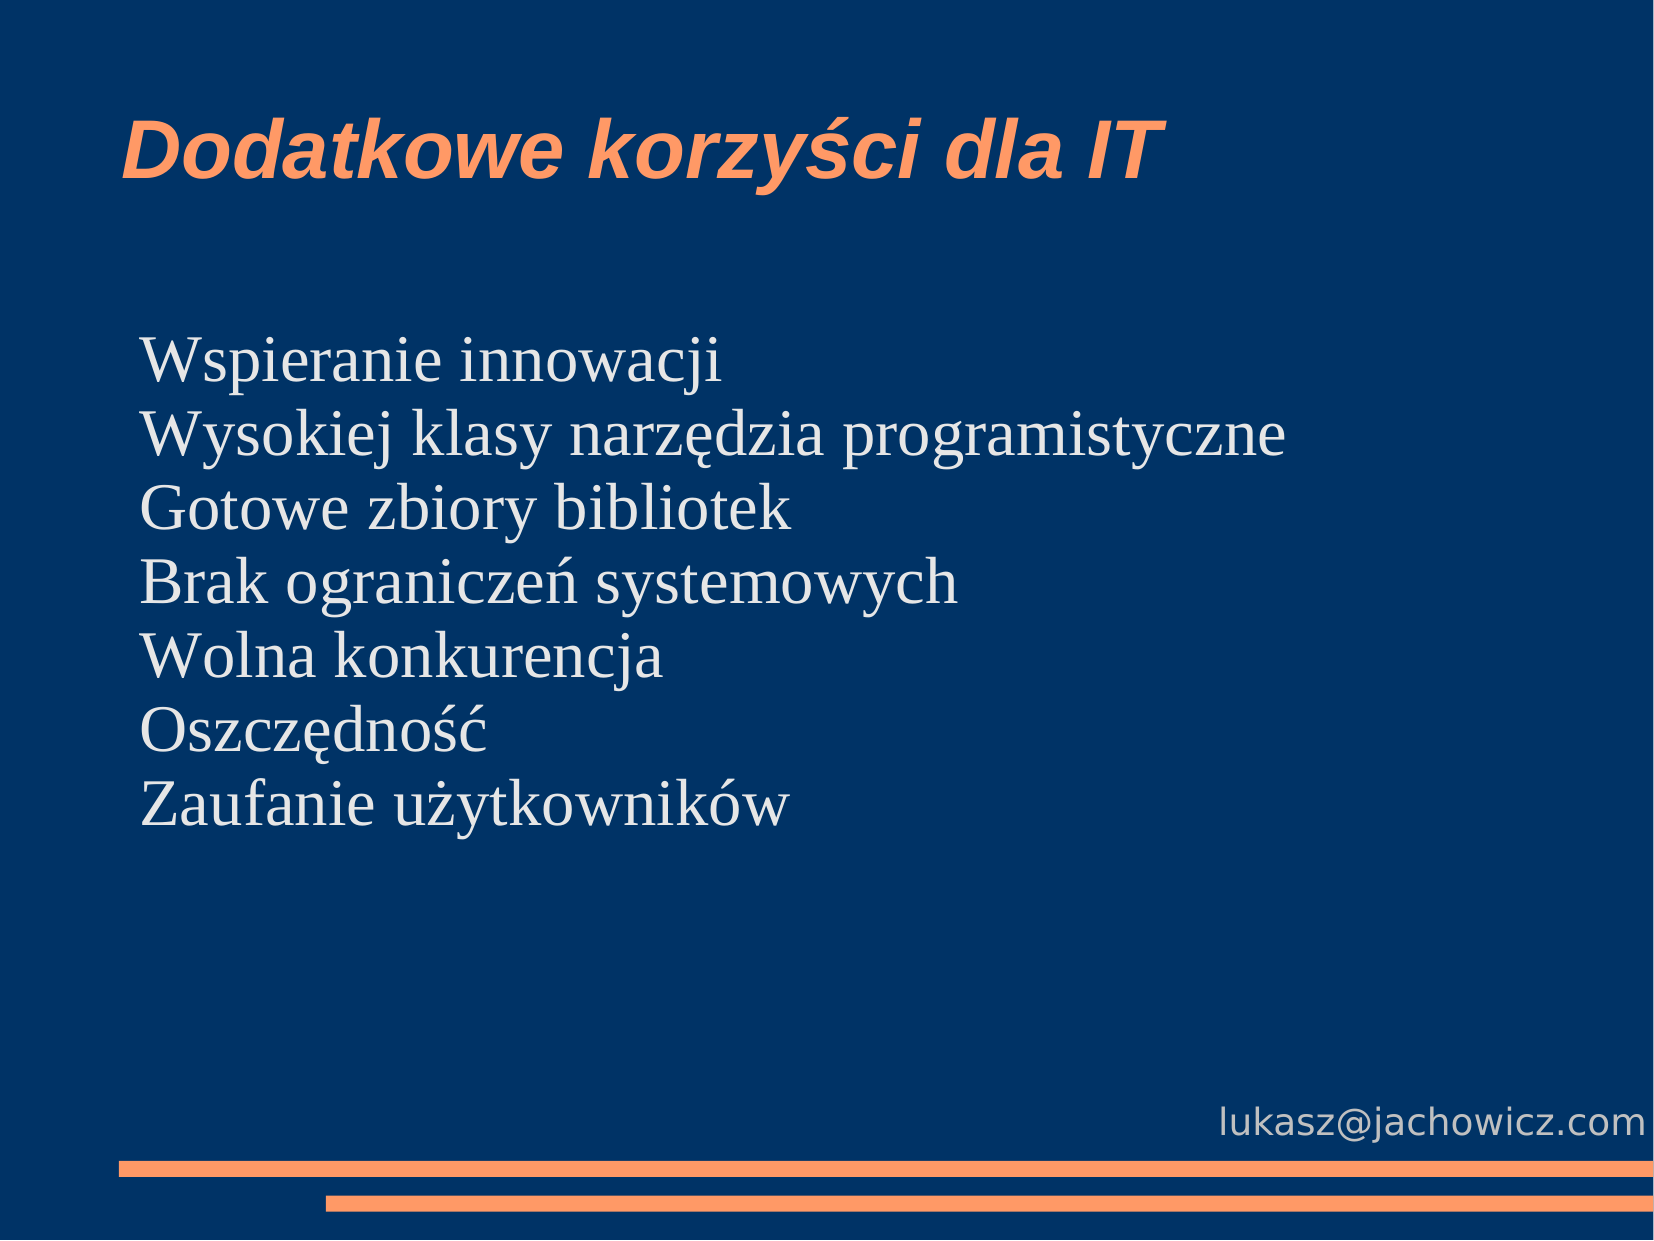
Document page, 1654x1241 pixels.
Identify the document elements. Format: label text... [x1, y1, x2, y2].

text_box lukasz@jachowicz.com [1203, 1093, 1654, 1152]
list Wspieranie innowacji Wysokiej klasy narzędzia programistyczne Gotowe zbiory bibliotek Brak ograniczeń systemowych Wolna konkurencja Oszczędność Zaufanie użytkowników [121, 322, 1561, 1118]
title Dodatkowe korzyści dla IT [121, 46, 1534, 254]
